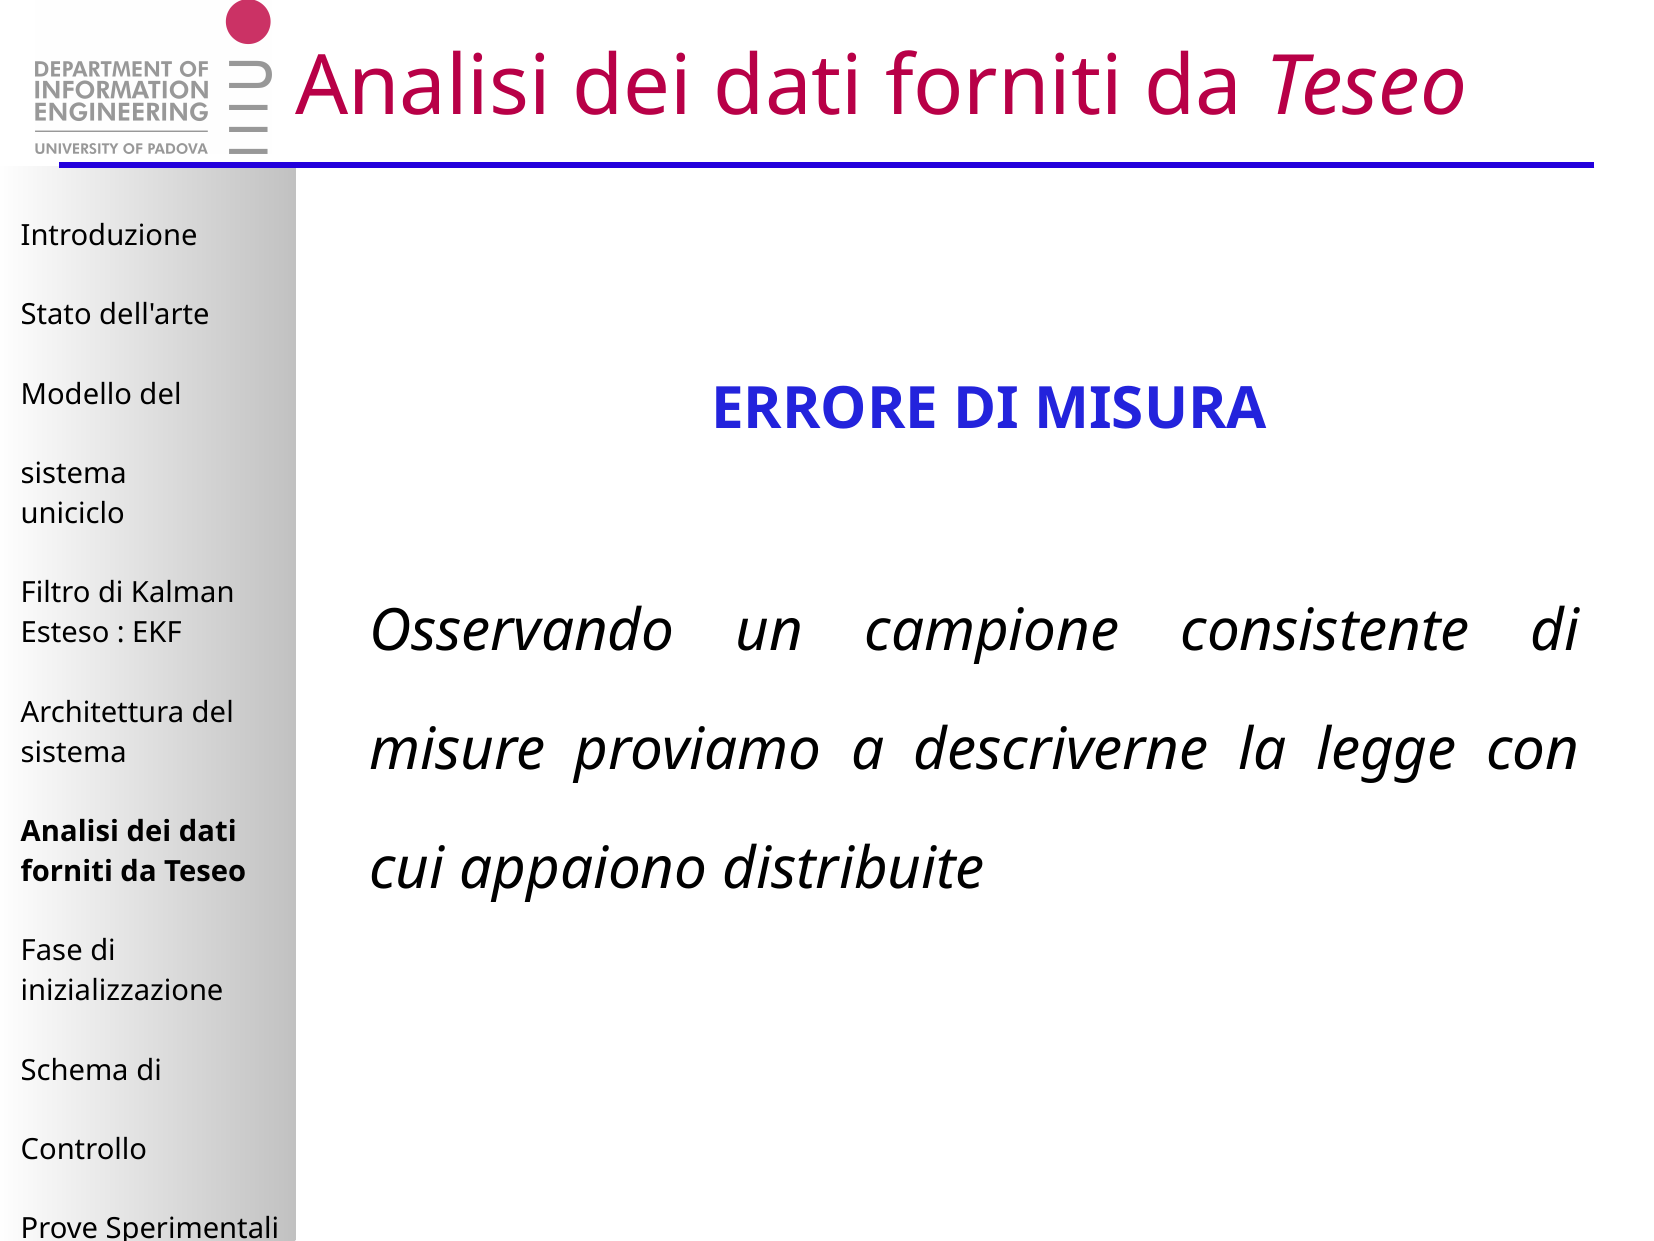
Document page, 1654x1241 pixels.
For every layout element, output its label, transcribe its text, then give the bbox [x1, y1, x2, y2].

text_box Osservando un campione consistente di misure proviamo a descriverne la legge con cui appaiono distribuite [354, 541, 1595, 793]
text_box ERRORE DI MISURA [354, 318, 1625, 394]
title Analisi dei dati forniti da Teseo [295, 0, 1595, 186]
text_box Introduzione Stato dell'arte Modello del sistema uniciclo Filtro di Kalman Esteso : EKF Architettura del sistema Analisi dei dati forniti da Teseo Fase di inizializzazione Schema di Controllo Prove Sperimentali Conclusioni Sviluppi futuri [5, 206, 302, 1211]
picture [35, 0, 272, 154]
